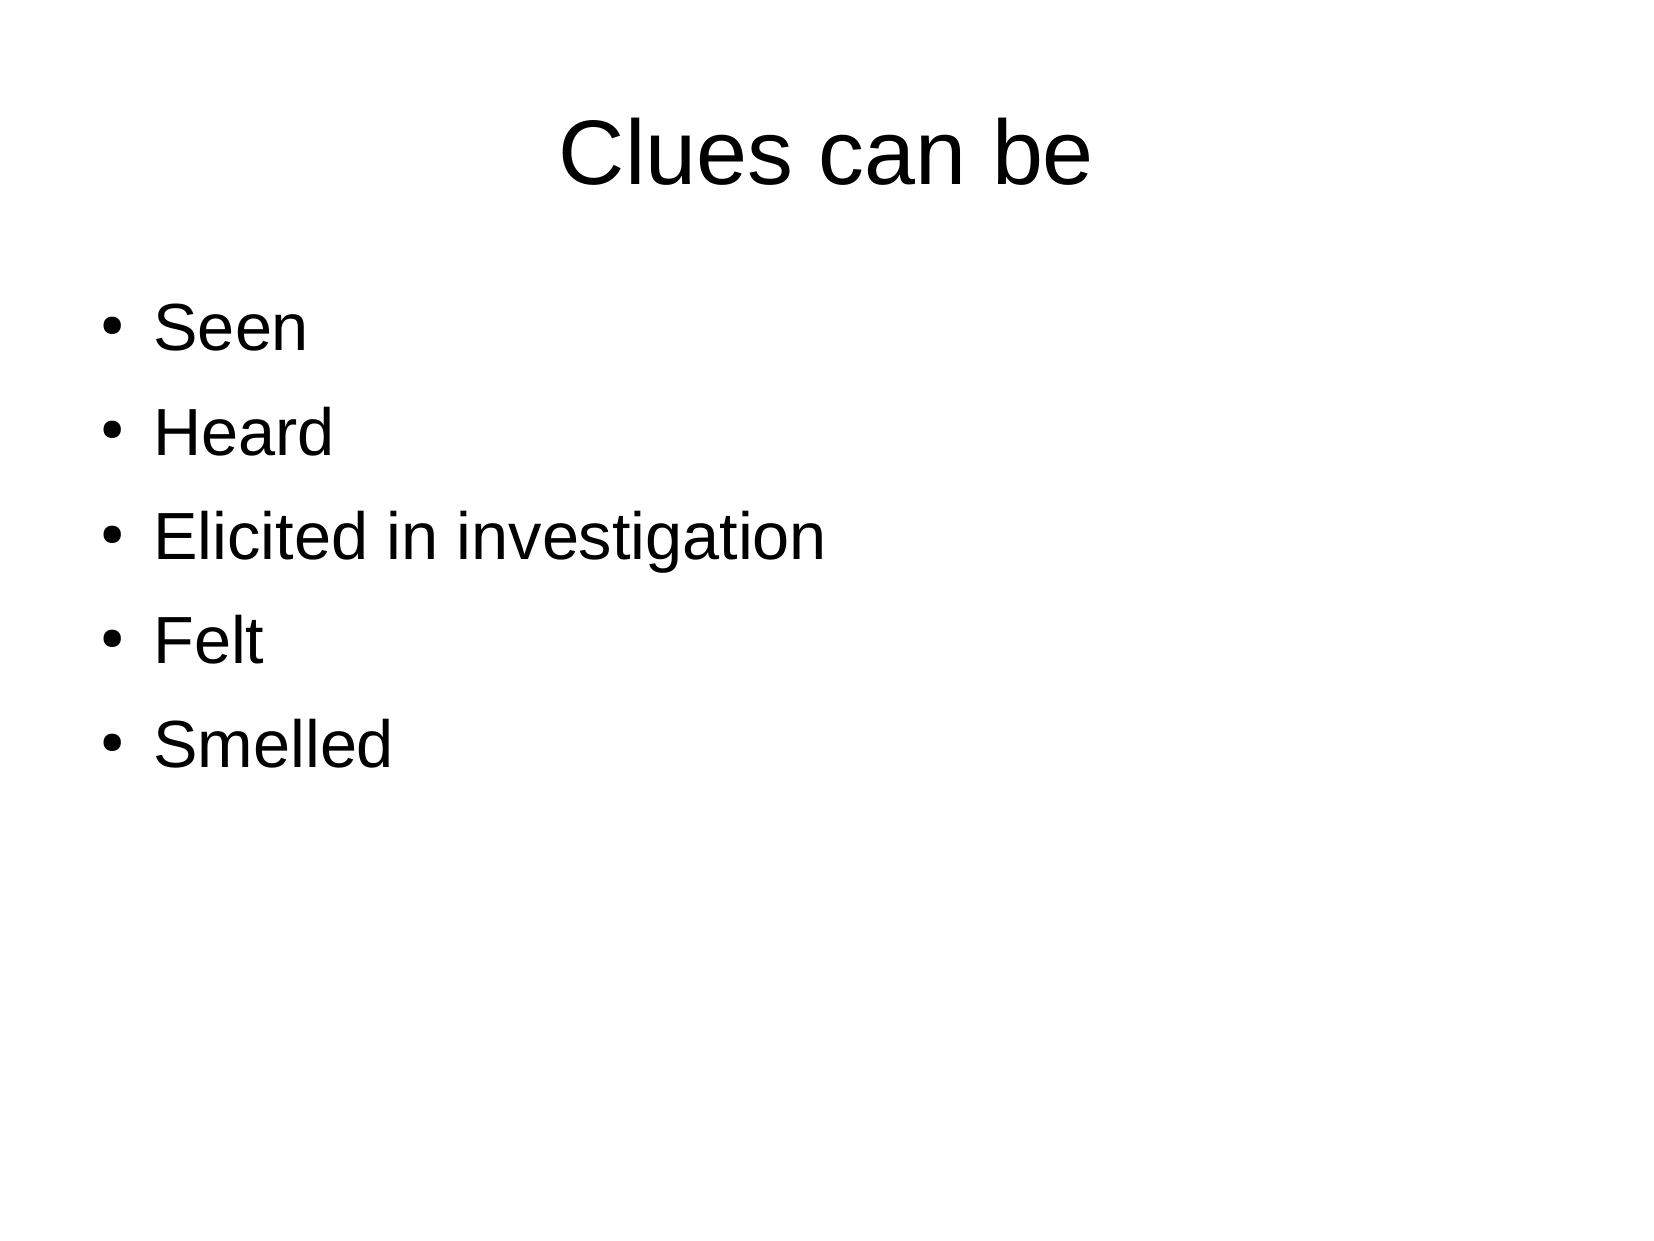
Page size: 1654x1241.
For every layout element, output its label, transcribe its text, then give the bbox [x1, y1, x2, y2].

title Clues can be [82, 49, 1571, 257]
list Seen Heard Elicited in investigation Felt Smelled [82, 290, 1571, 1010]
